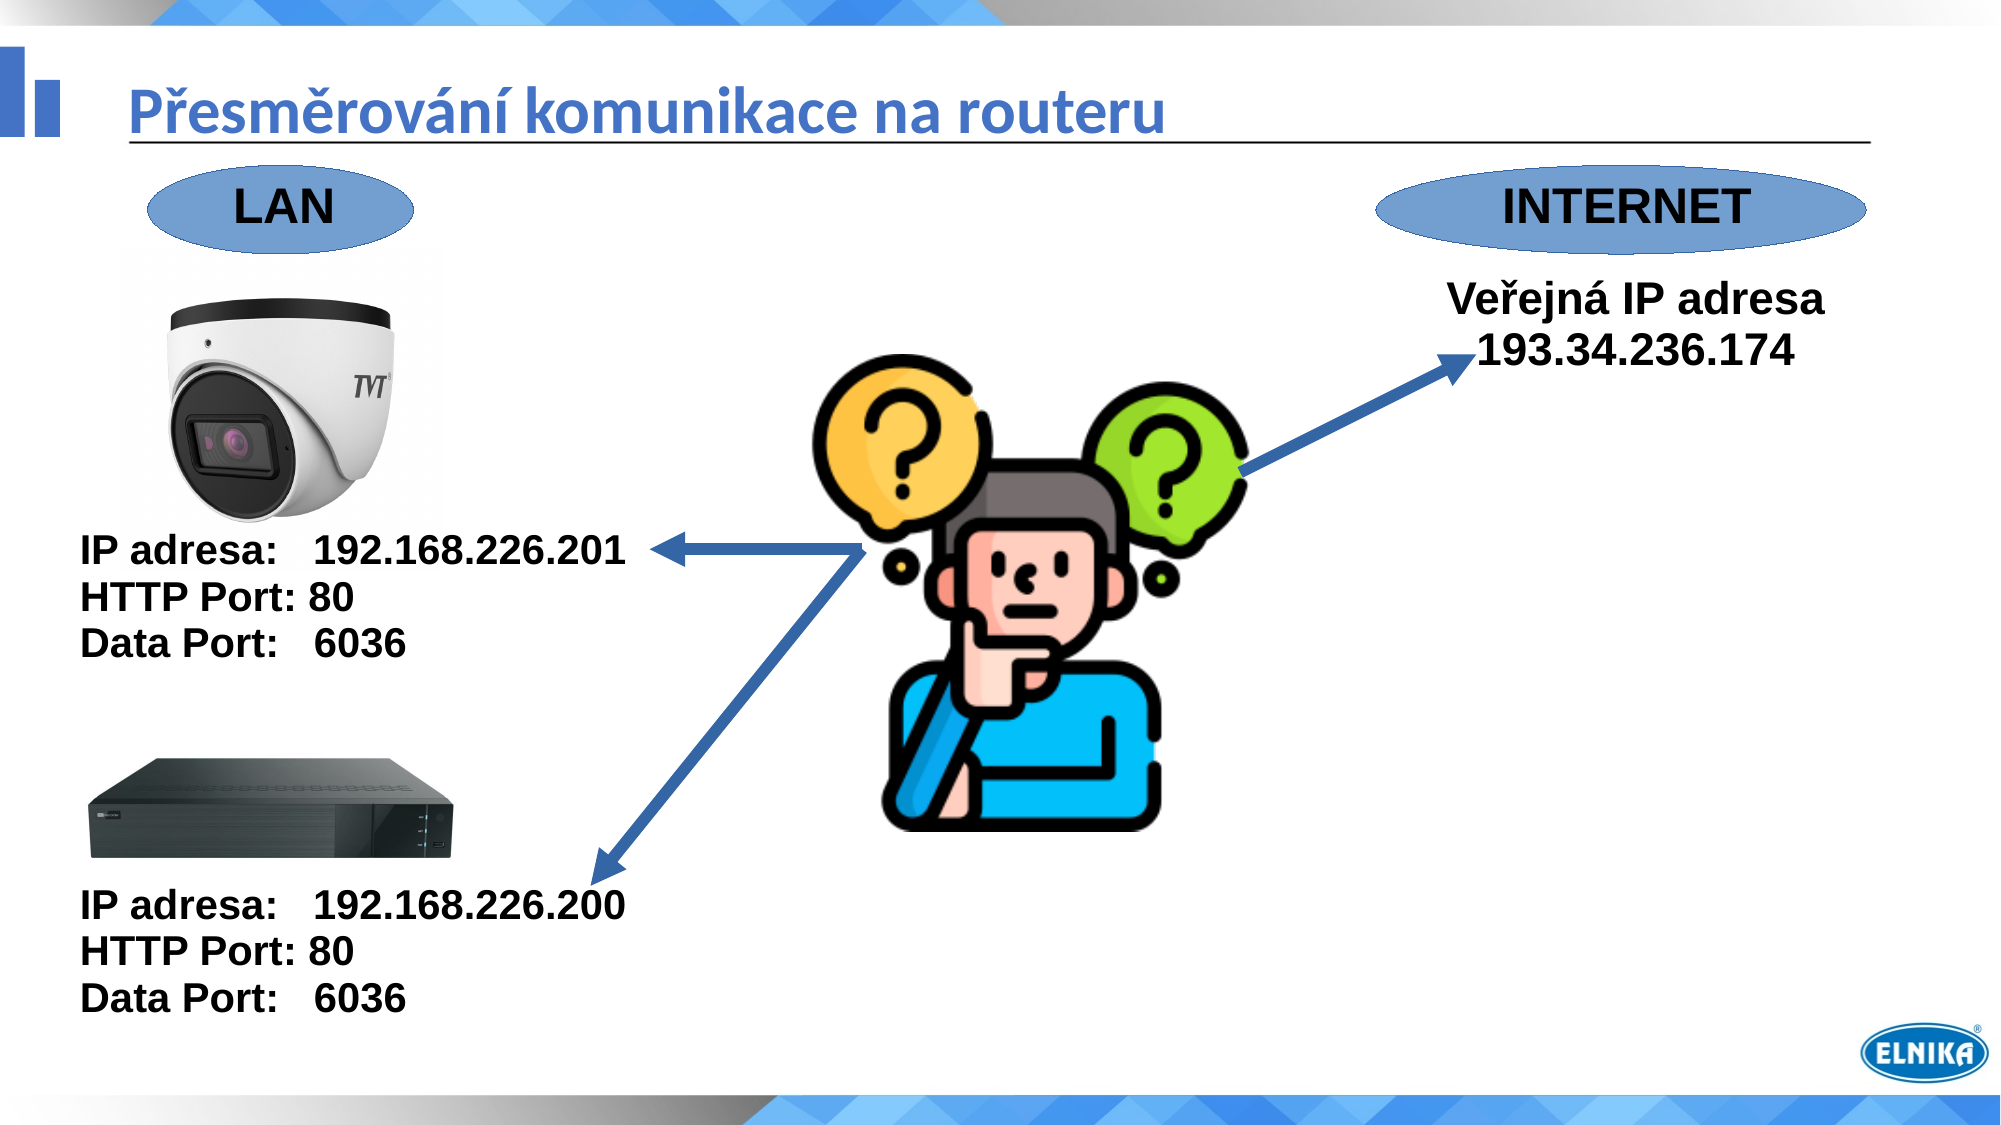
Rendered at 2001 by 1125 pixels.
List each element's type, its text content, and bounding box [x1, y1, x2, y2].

text_box Veřejná IP adresa 193.34.236.174 [1429, 265, 1843, 384]
text_box [1796, 178, 1867, 241]
text_box [378, 179, 414, 240]
text_box [1502, 165, 1740, 171]
text_box IP adresa: 192.168.226.201 HTTP Port: 80 Data Port: 6036 [64, 519, 656, 721]
text_box [147, 165, 369, 254]
text_box Přesměrování komunikace na routeru [78, 58, 1211, 154]
text_box LAN [218, 171, 378, 243]
text_box INTERNET [1488, 171, 1796, 243]
text_box IP adresa: 192.168.226.200 HTTP Port: 80 Data Port: 6036 [64, 874, 656, 1075]
picture [0, 0, 2001, 1125]
text_box [1375, 172, 1784, 255]
